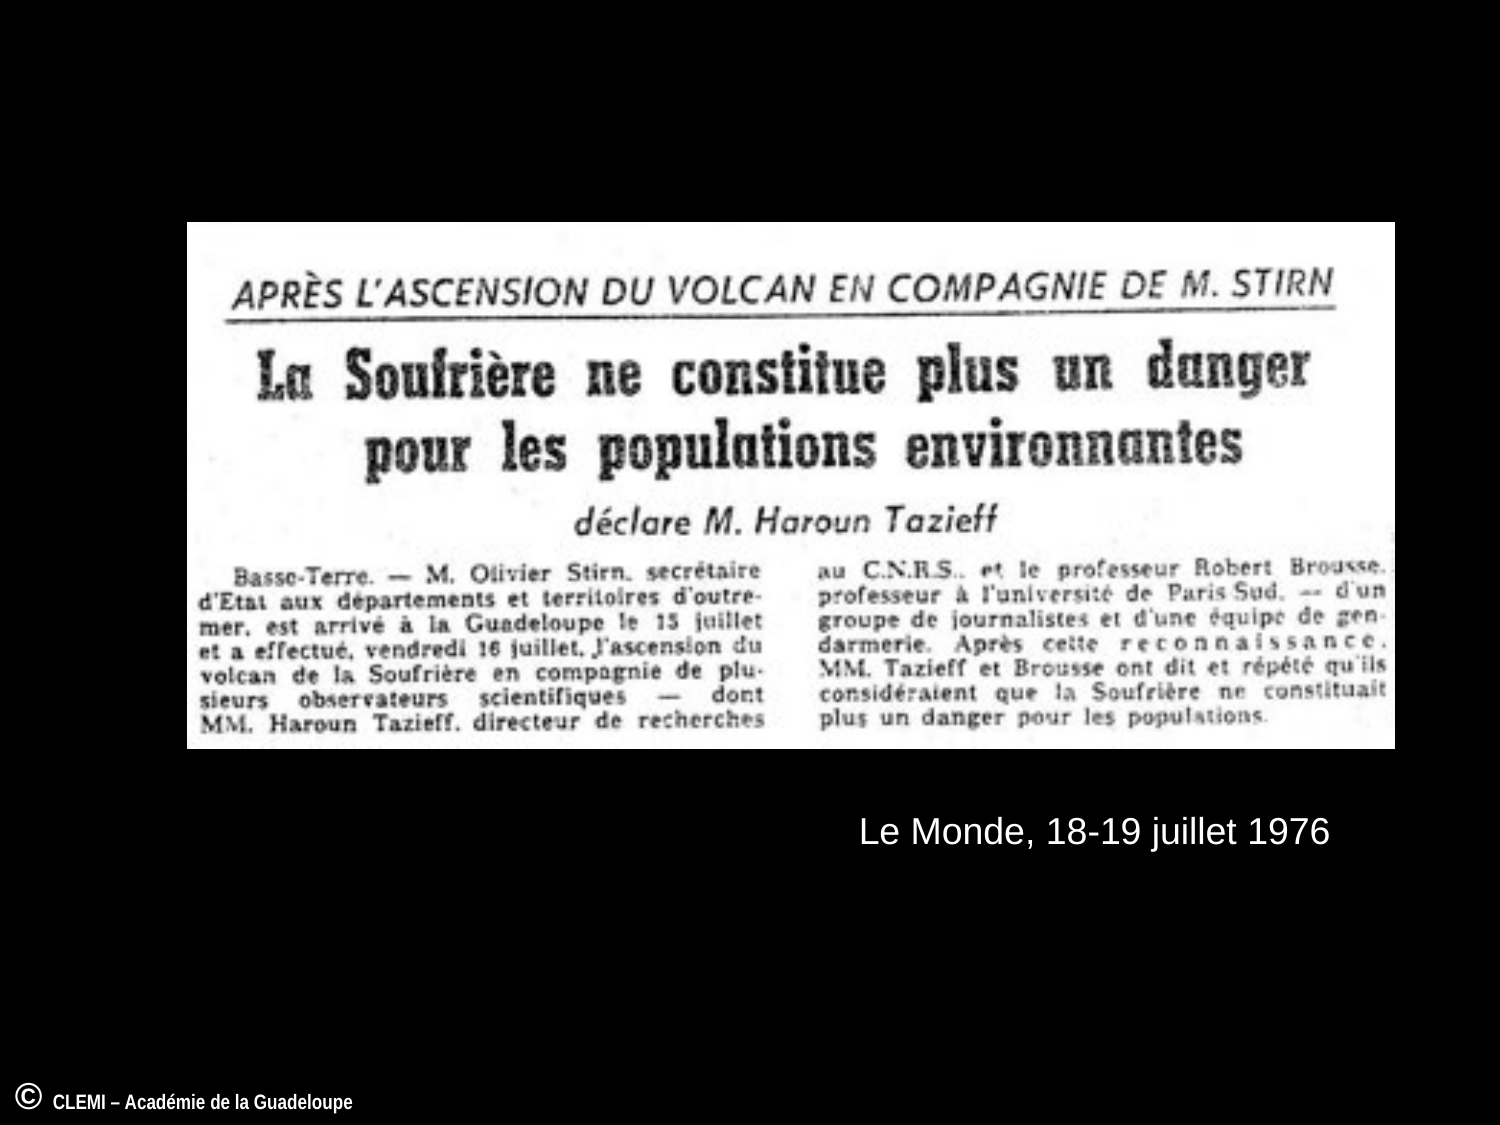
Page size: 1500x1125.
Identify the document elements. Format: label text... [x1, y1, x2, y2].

title Le Monde, 18-19 juillet 1976 [843, 796, 1465, 866]
picture [187, 222, 1395, 749]
text_box © CLEMI – Académie de la Guadeloupe [0, 1067, 575, 1125]
